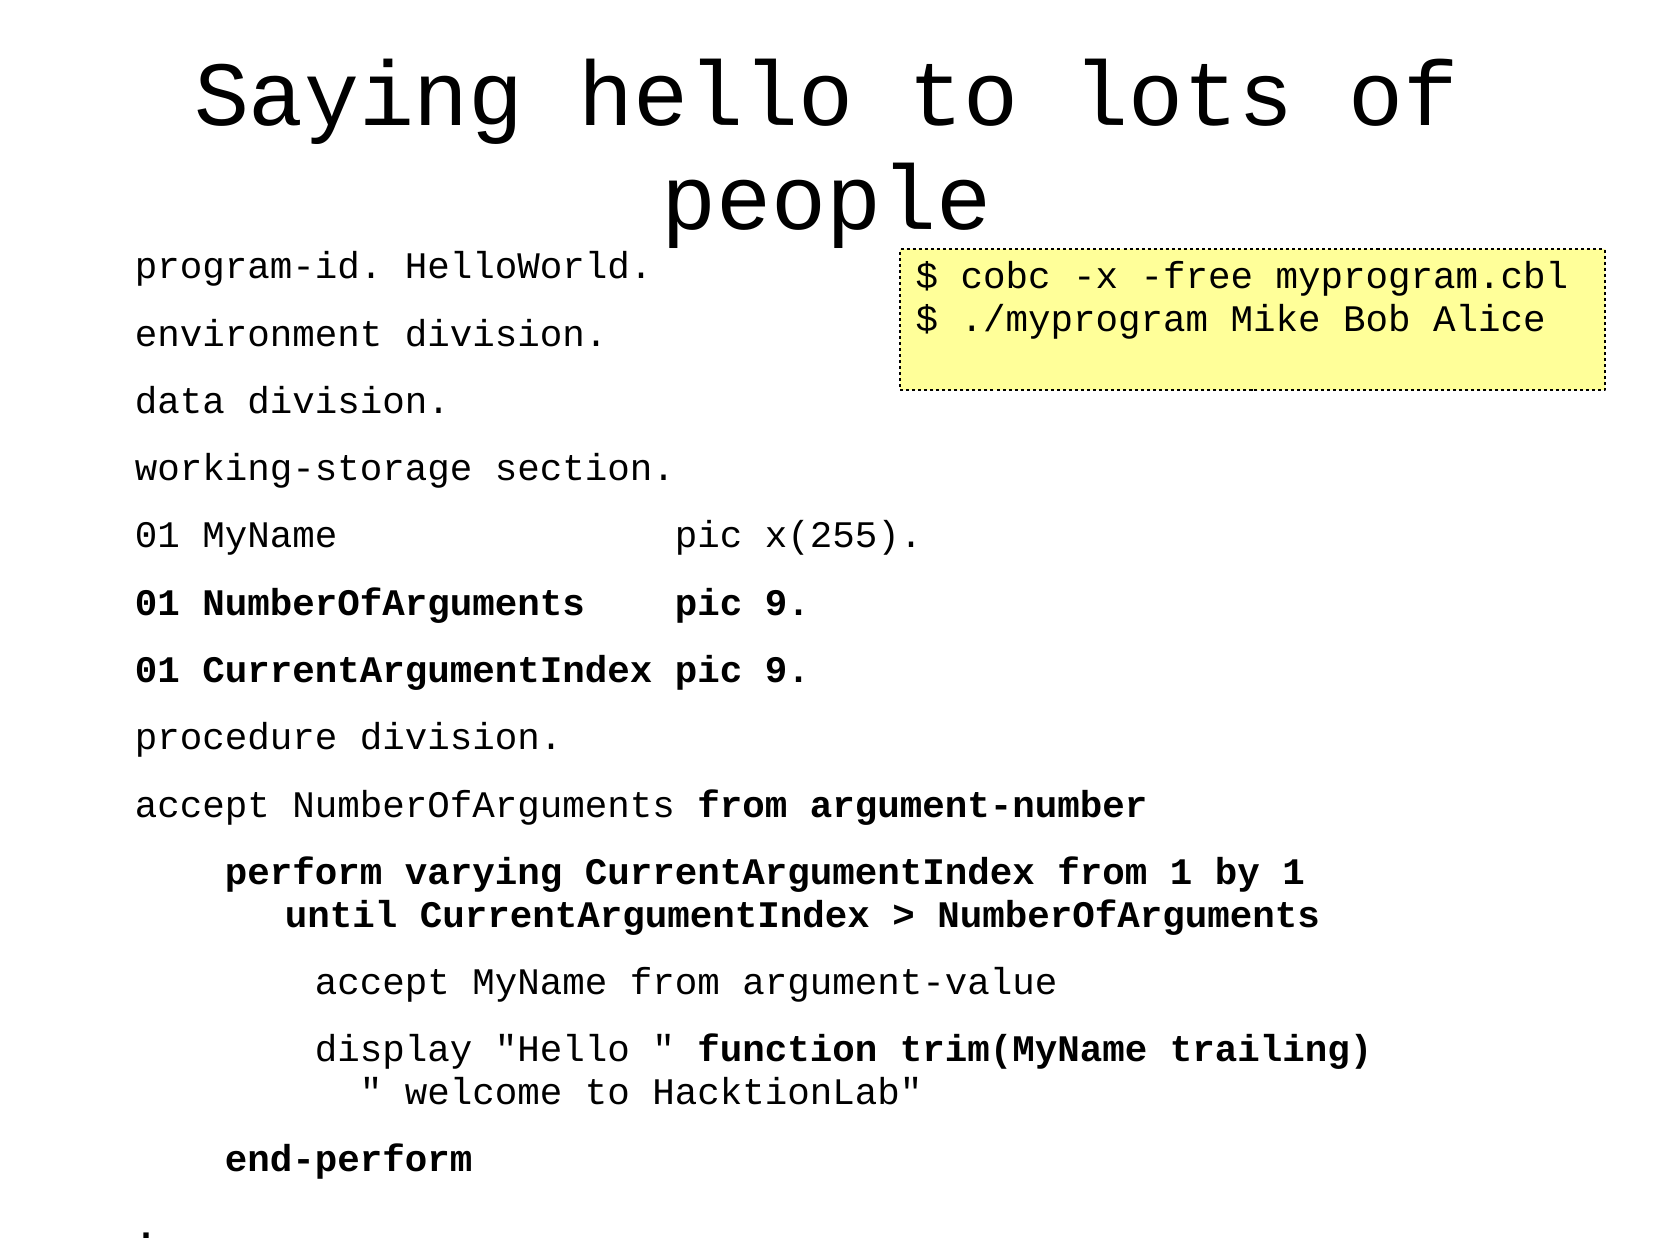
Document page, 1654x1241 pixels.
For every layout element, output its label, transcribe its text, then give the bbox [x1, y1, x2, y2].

text_box program-id. HelloWorld. environment division. data division. working-storage section. 01 MyName pic x(255). 01 NumberOfArguments pic 9. 01 CurrentArgumentIndex pic 9. procedure division. accept NumberOfArguments from argument-number perform varying CurrentArgumentIndex from 1 by 1 until CurrentArgumentIndex > NumberOfArguments accept MyName from argument-value display "Hello " function trim(MyName trailing) " welcome to HacktionLab" end-perform . [120, 240, 1561, 1178]
text_box $ cobc -x -free myprogram.cbl $ ./myprogram Mike Bob Alice [900, 249, 1606, 391]
title Saying hello to lots of people [82, 49, 1571, 257]
